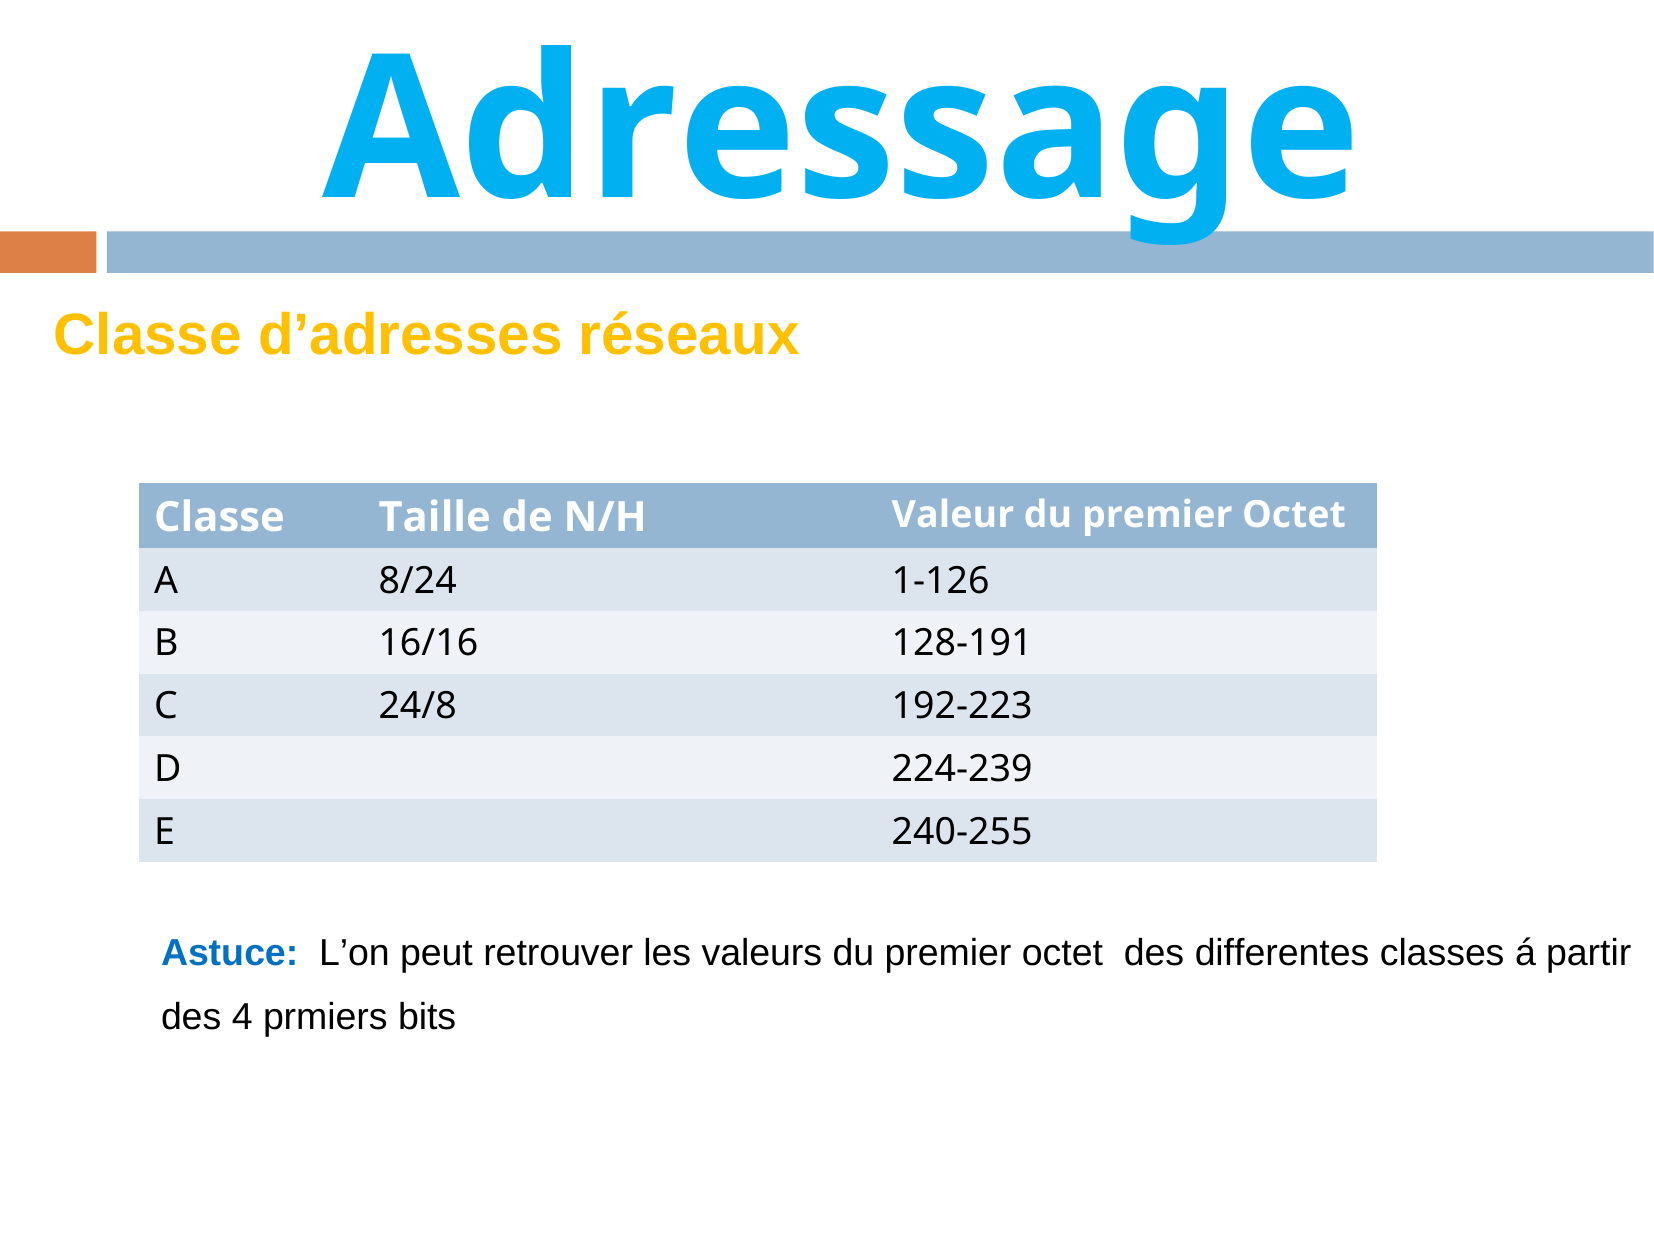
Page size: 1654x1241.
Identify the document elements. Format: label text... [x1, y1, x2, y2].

table_header Valeur du premier Octet [877, 483, 1377, 548]
table_cell 8/24 [364, 548, 877, 611]
table_cell A [139, 548, 364, 611]
table_header Classe [139, 483, 364, 548]
text_box Astuce: L’on peut retrouver les valeurs du premier octet des differentes classes á partir des 4 prmiers bits [146, 932, 1654, 1044]
table_cell 16/16 [364, 611, 877, 674]
text_box Adressage [123, 41, 1530, 249]
table_cell 1-126 [877, 548, 1377, 611]
table_cell 240-255 [877, 799, 1377, 862]
table_cell 224-239 [877, 736, 1377, 799]
table_cell [364, 736, 877, 799]
table_cell 24/8 [364, 674, 877, 736]
table_cell E [139, 799, 364, 862]
table_cell D [139, 736, 364, 799]
table_cell B [139, 611, 364, 674]
table_cell 192-223 [877, 674, 1377, 736]
table_cell [364, 799, 877, 862]
table_cell C [139, 674, 364, 736]
table_cell 128-191 [877, 611, 1377, 674]
text_box Classe d’adresses réseaux [39, 307, 1127, 373]
table_header Taille de N/H [364, 483, 877, 548]
